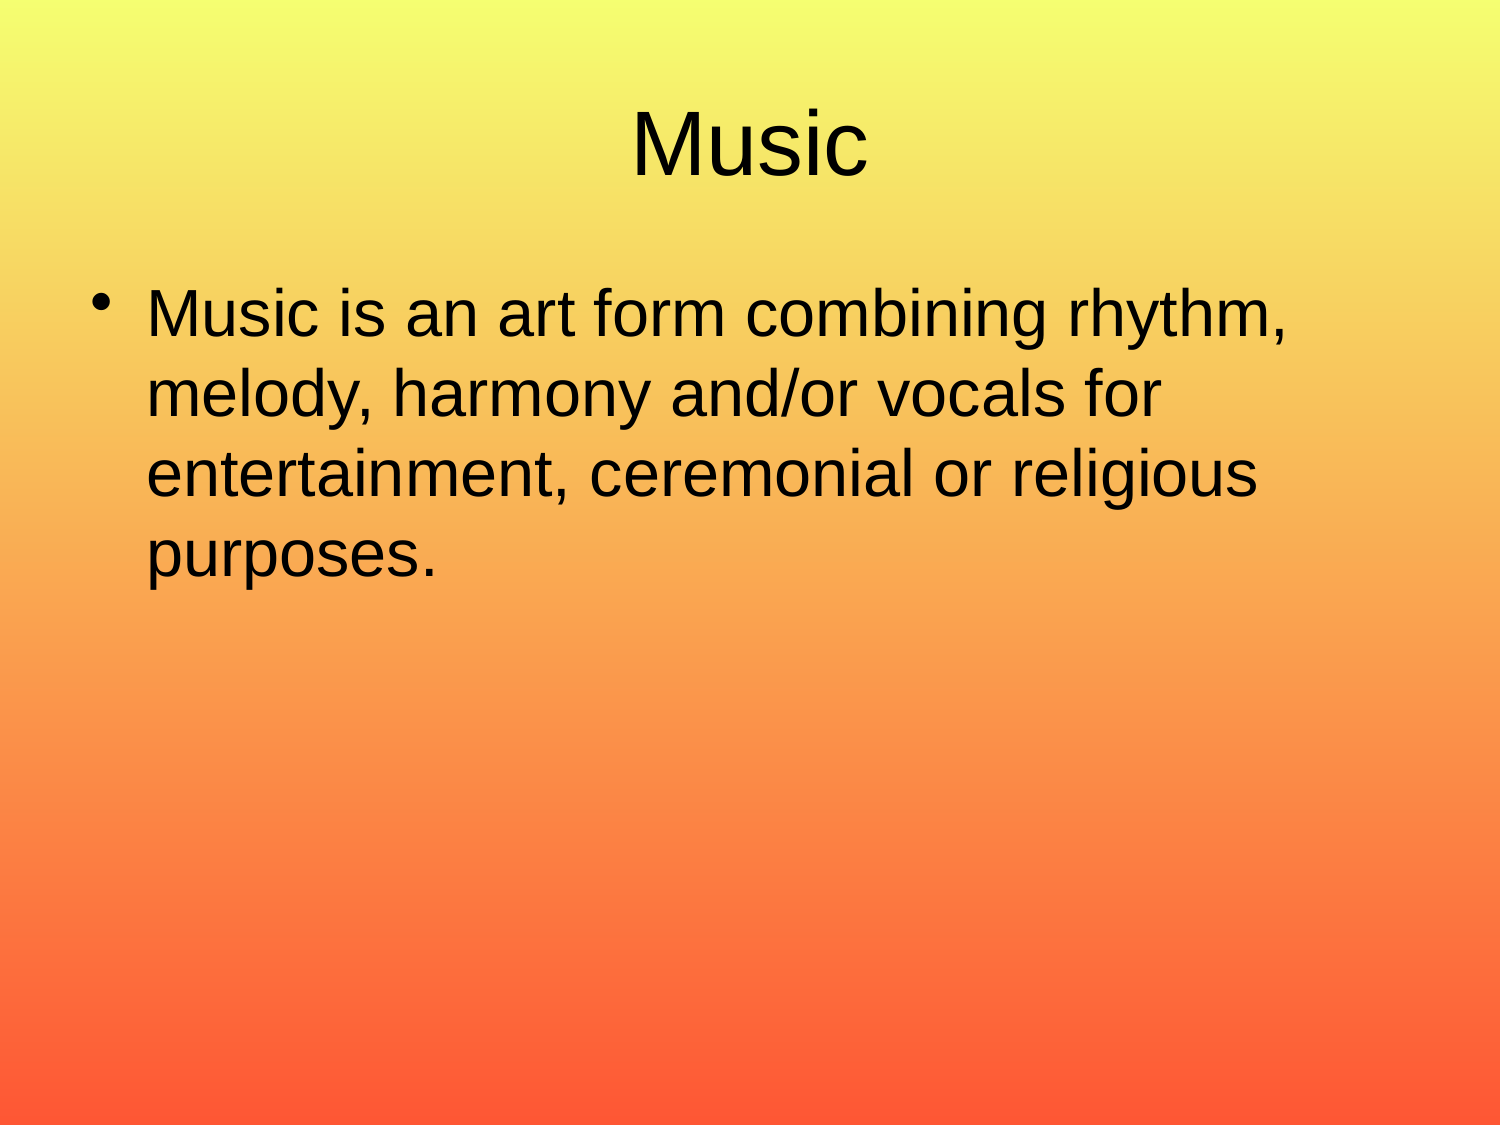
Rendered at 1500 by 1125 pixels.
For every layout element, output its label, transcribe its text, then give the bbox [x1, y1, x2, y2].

title Music [75, 45, 1425, 233]
list Music is an art form combining rhythm, melody, harmony and/or vocals for entertainment, ceremonial or religious purposes. [75, 262, 1425, 1005]
